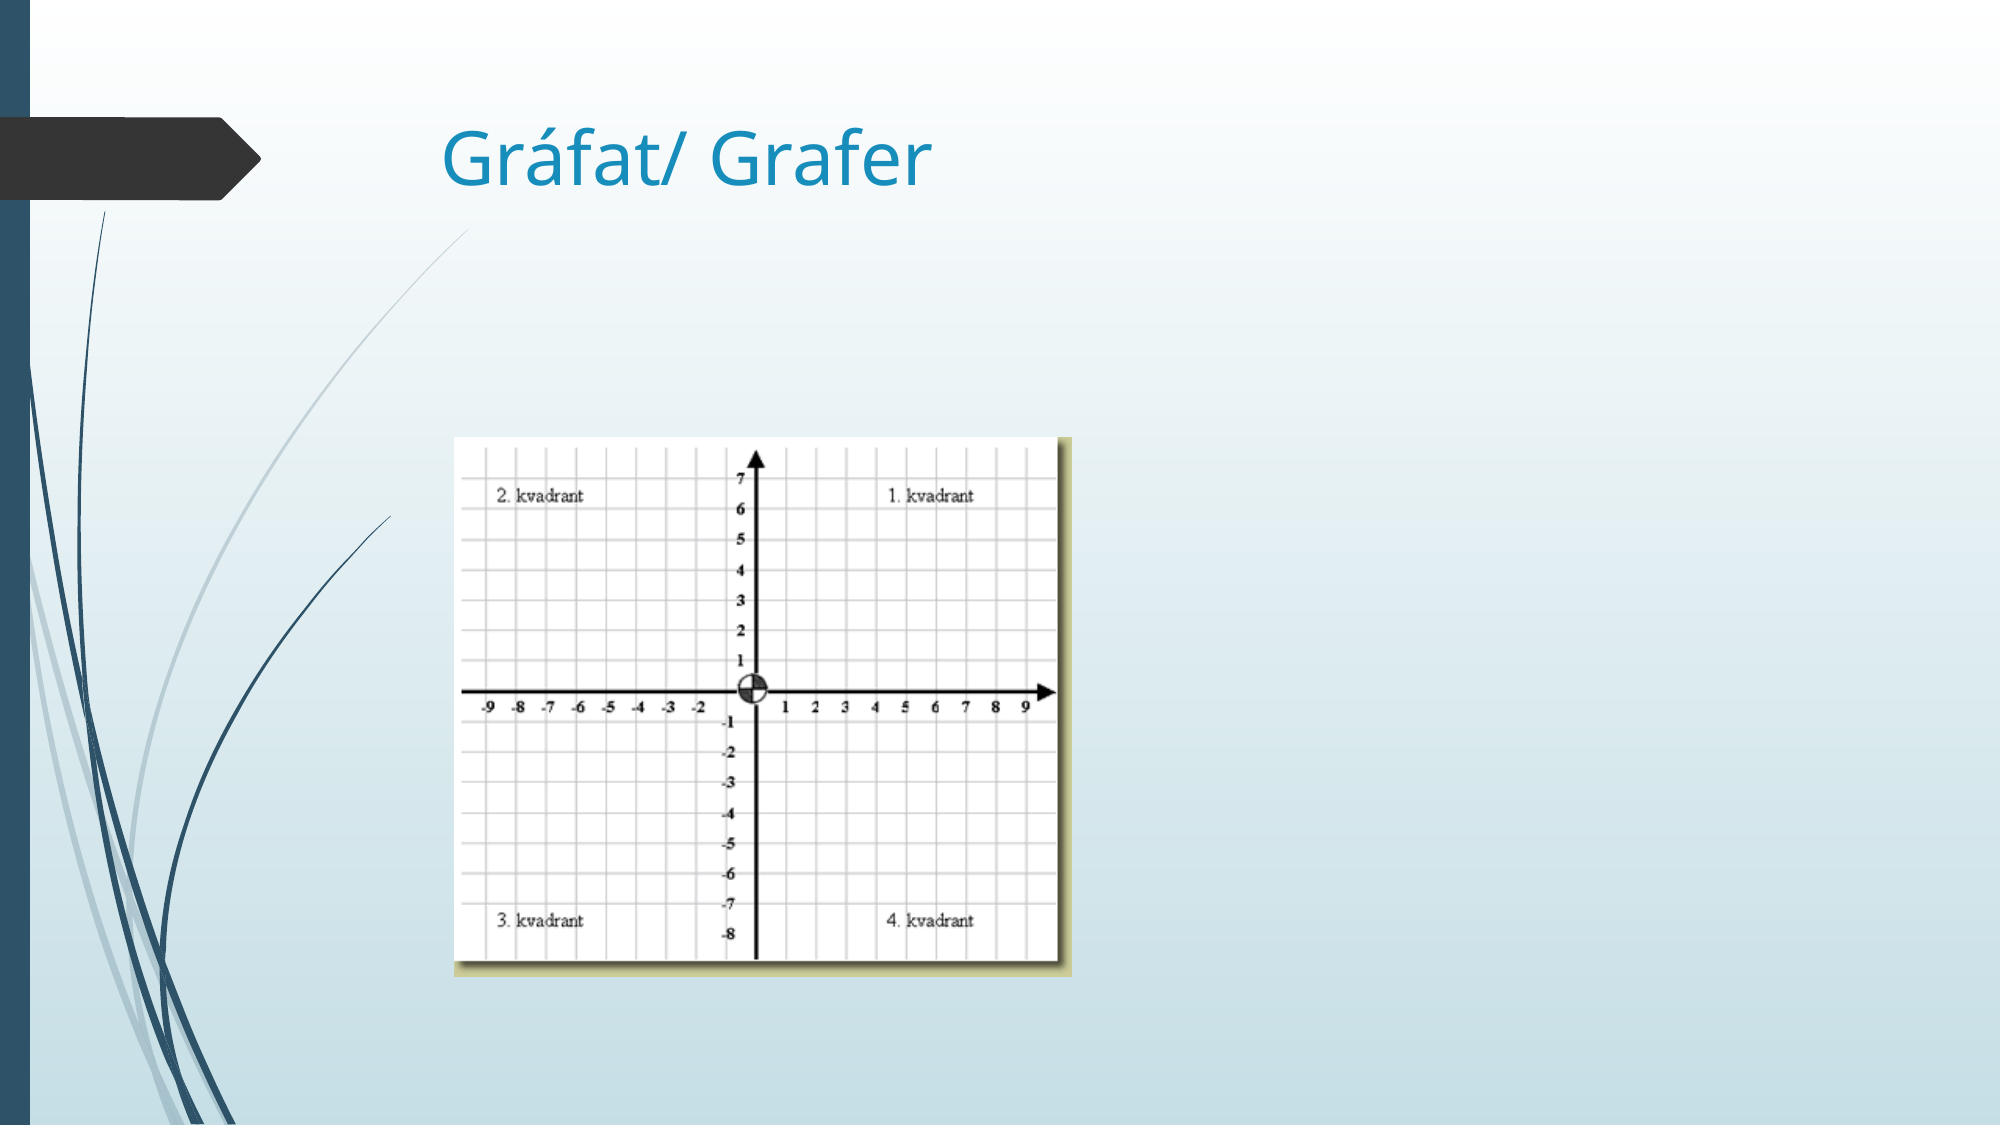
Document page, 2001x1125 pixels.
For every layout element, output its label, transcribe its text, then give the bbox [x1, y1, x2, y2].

title Gráfat/ Grafer [425, 102, 1888, 313]
picture [454, 437, 1072, 977]
